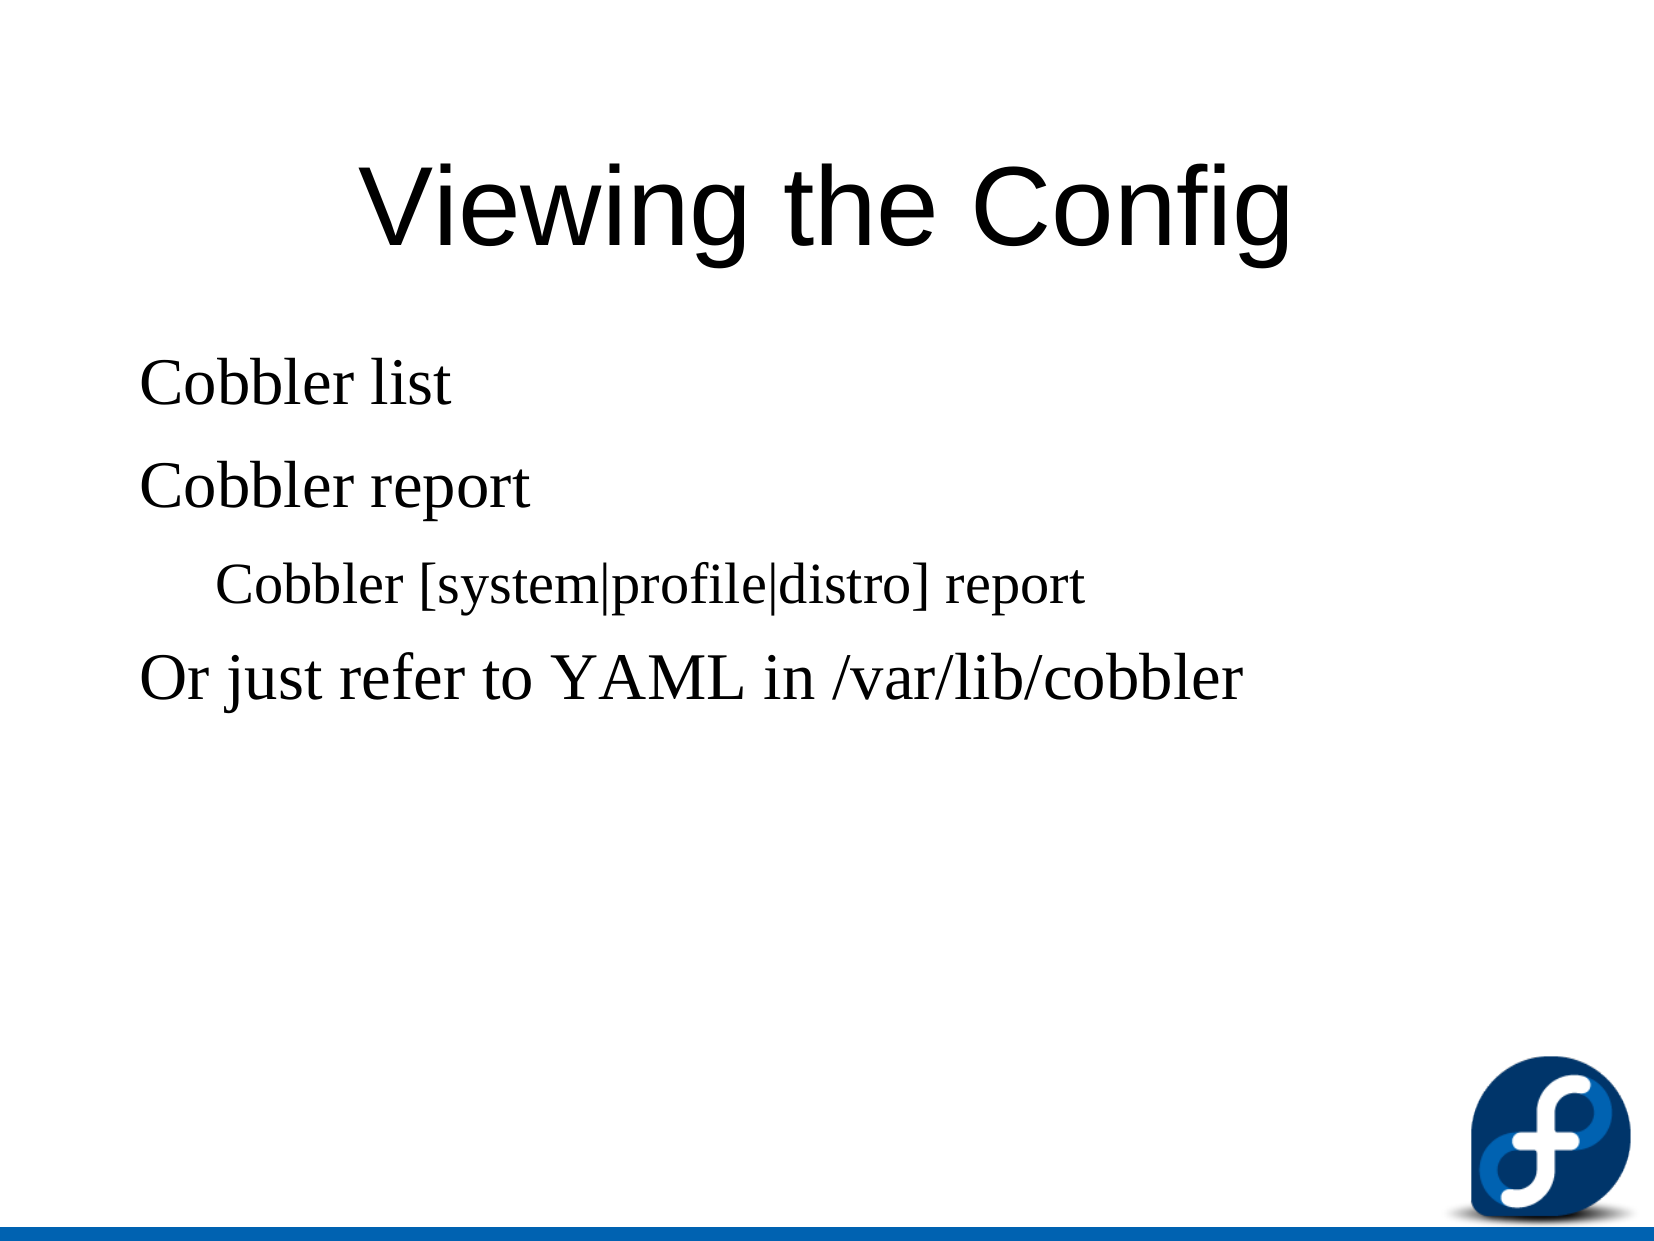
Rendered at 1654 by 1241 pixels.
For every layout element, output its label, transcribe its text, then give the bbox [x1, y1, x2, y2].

list Cobbler list Cobbler report Cobbler [system|profile|distro] report Or just refer to YAML in /var/lib/cobbler [121, 344, 1534, 1112]
picture [1438, 1055, 1645, 1229]
title Viewing the Config [121, 110, 1534, 303]
